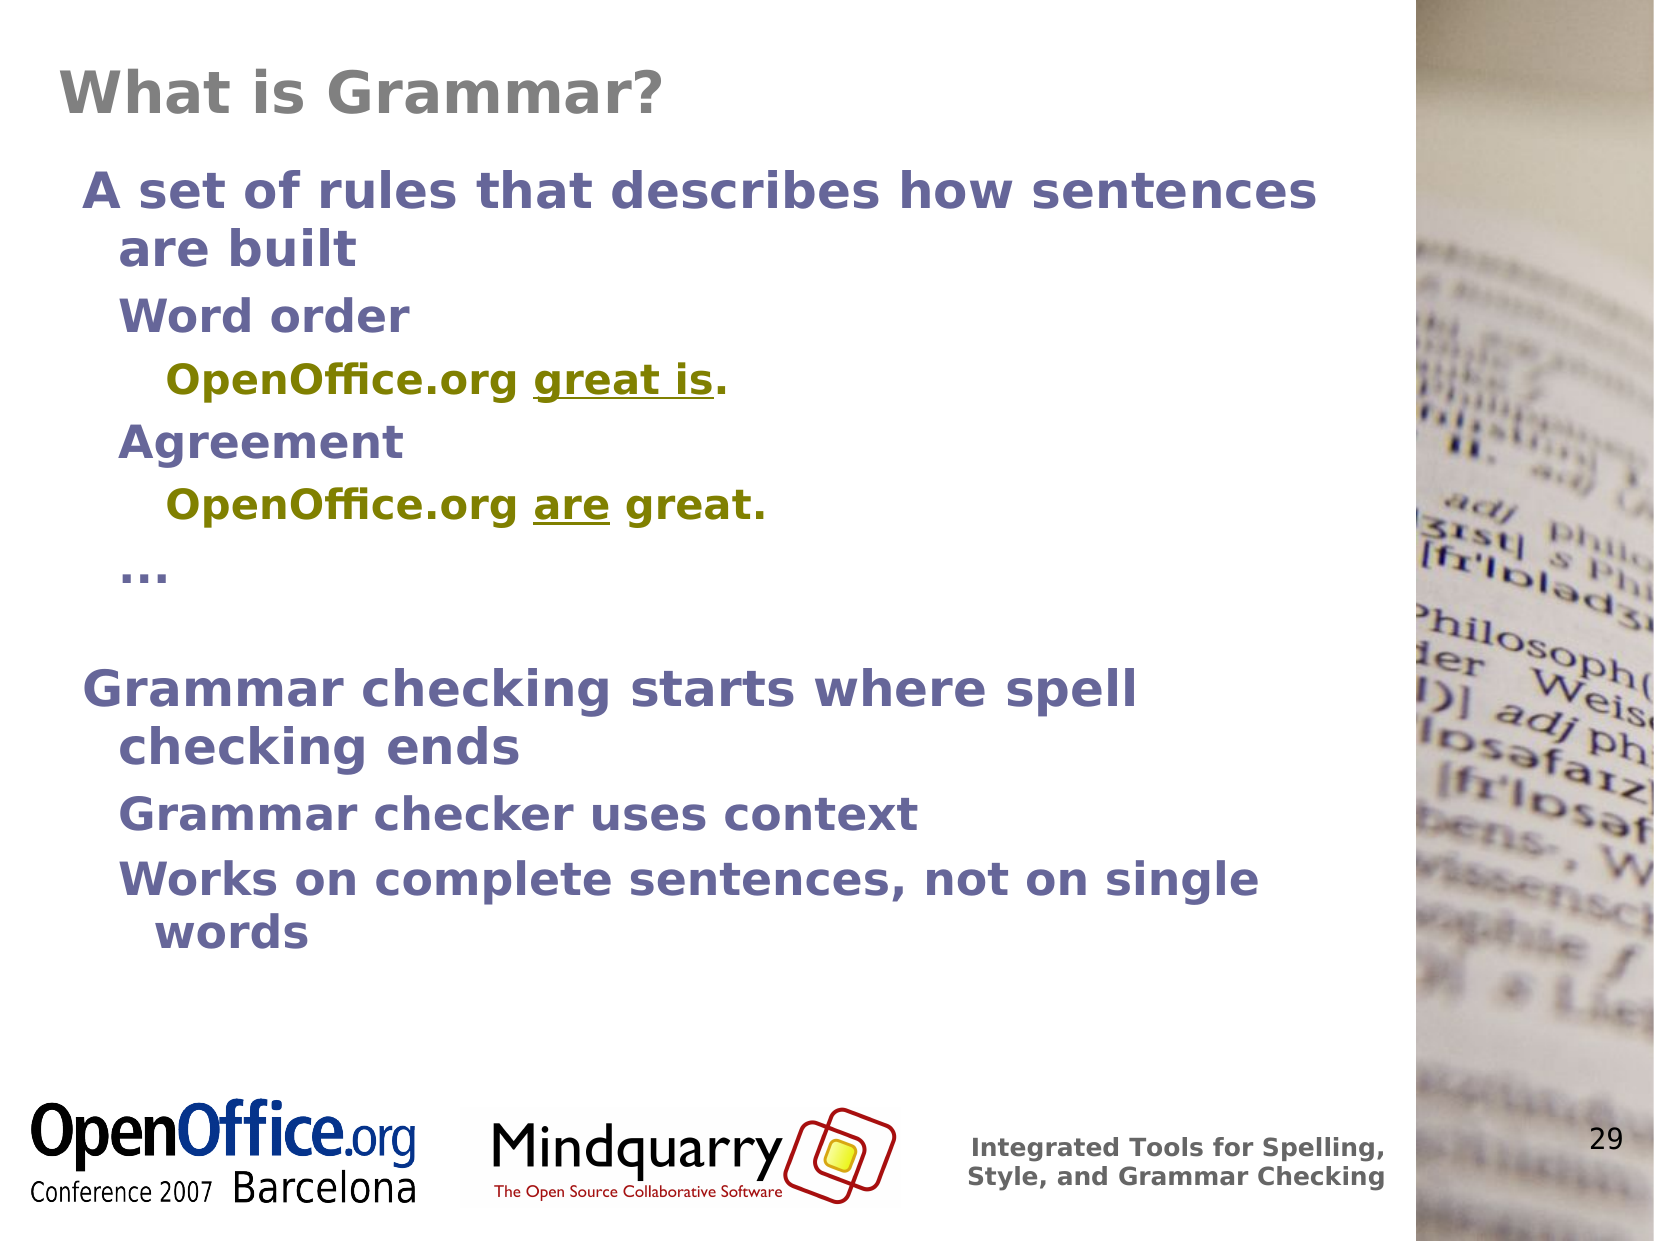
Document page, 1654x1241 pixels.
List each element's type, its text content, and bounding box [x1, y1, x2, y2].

picture [460, 1107, 901, 1208]
picture [1416, 0, 1654, 1241]
picture [31, 1098, 415, 1203]
list What is Grammar? A set of rules that describes how sentences are built Word order OpenOffice.org great is. Agreement OpenOffice.org are great. ... Grammar checking starts where spell checking ends Grammar checker uses context Works on complete sentences, not on single words [59, 59, 1388, 960]
